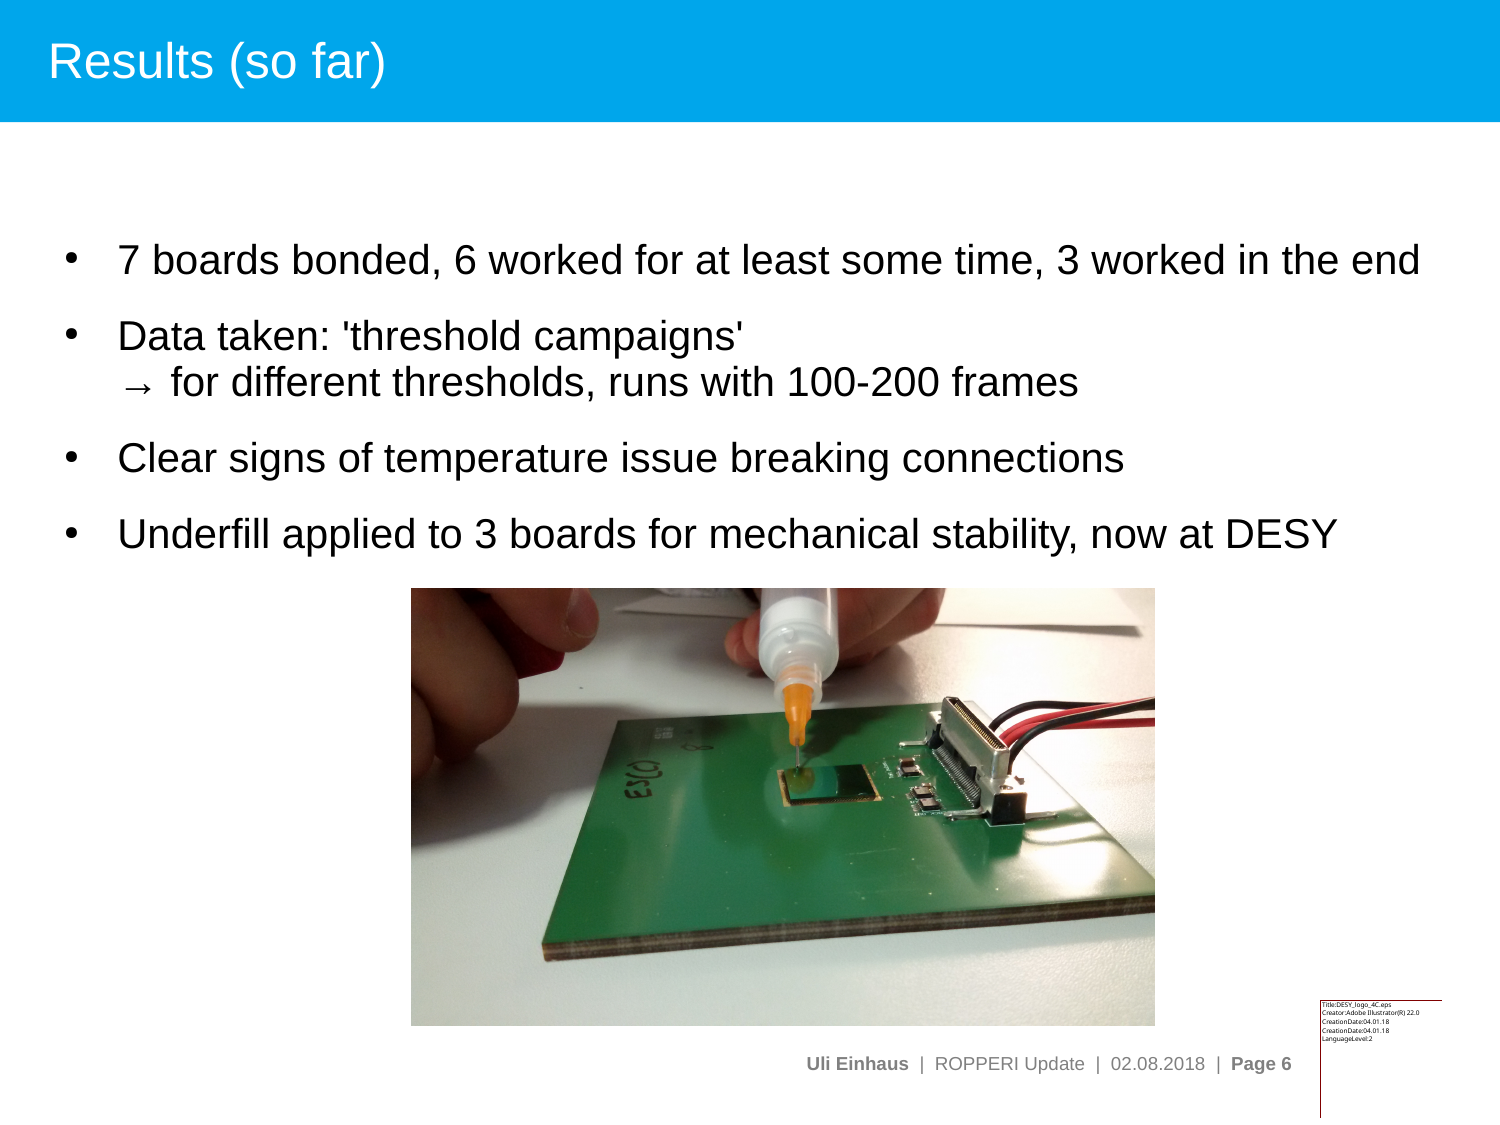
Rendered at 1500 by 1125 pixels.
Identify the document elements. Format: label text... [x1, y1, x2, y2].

list 7 boards bonded, 6 worked for at least some time, 3 worked in the end Data taken: 'threshold campaigns' → for different thresholds, runs with 100-200 frames Clear signs of temperature issue breaking connections Underfill applied to 3 boards for mechanical stability, now at DESY [46, 160, 1444, 947]
picture [411, 588, 1155, 1026]
title Results (so far) [47, 16, 1446, 107]
